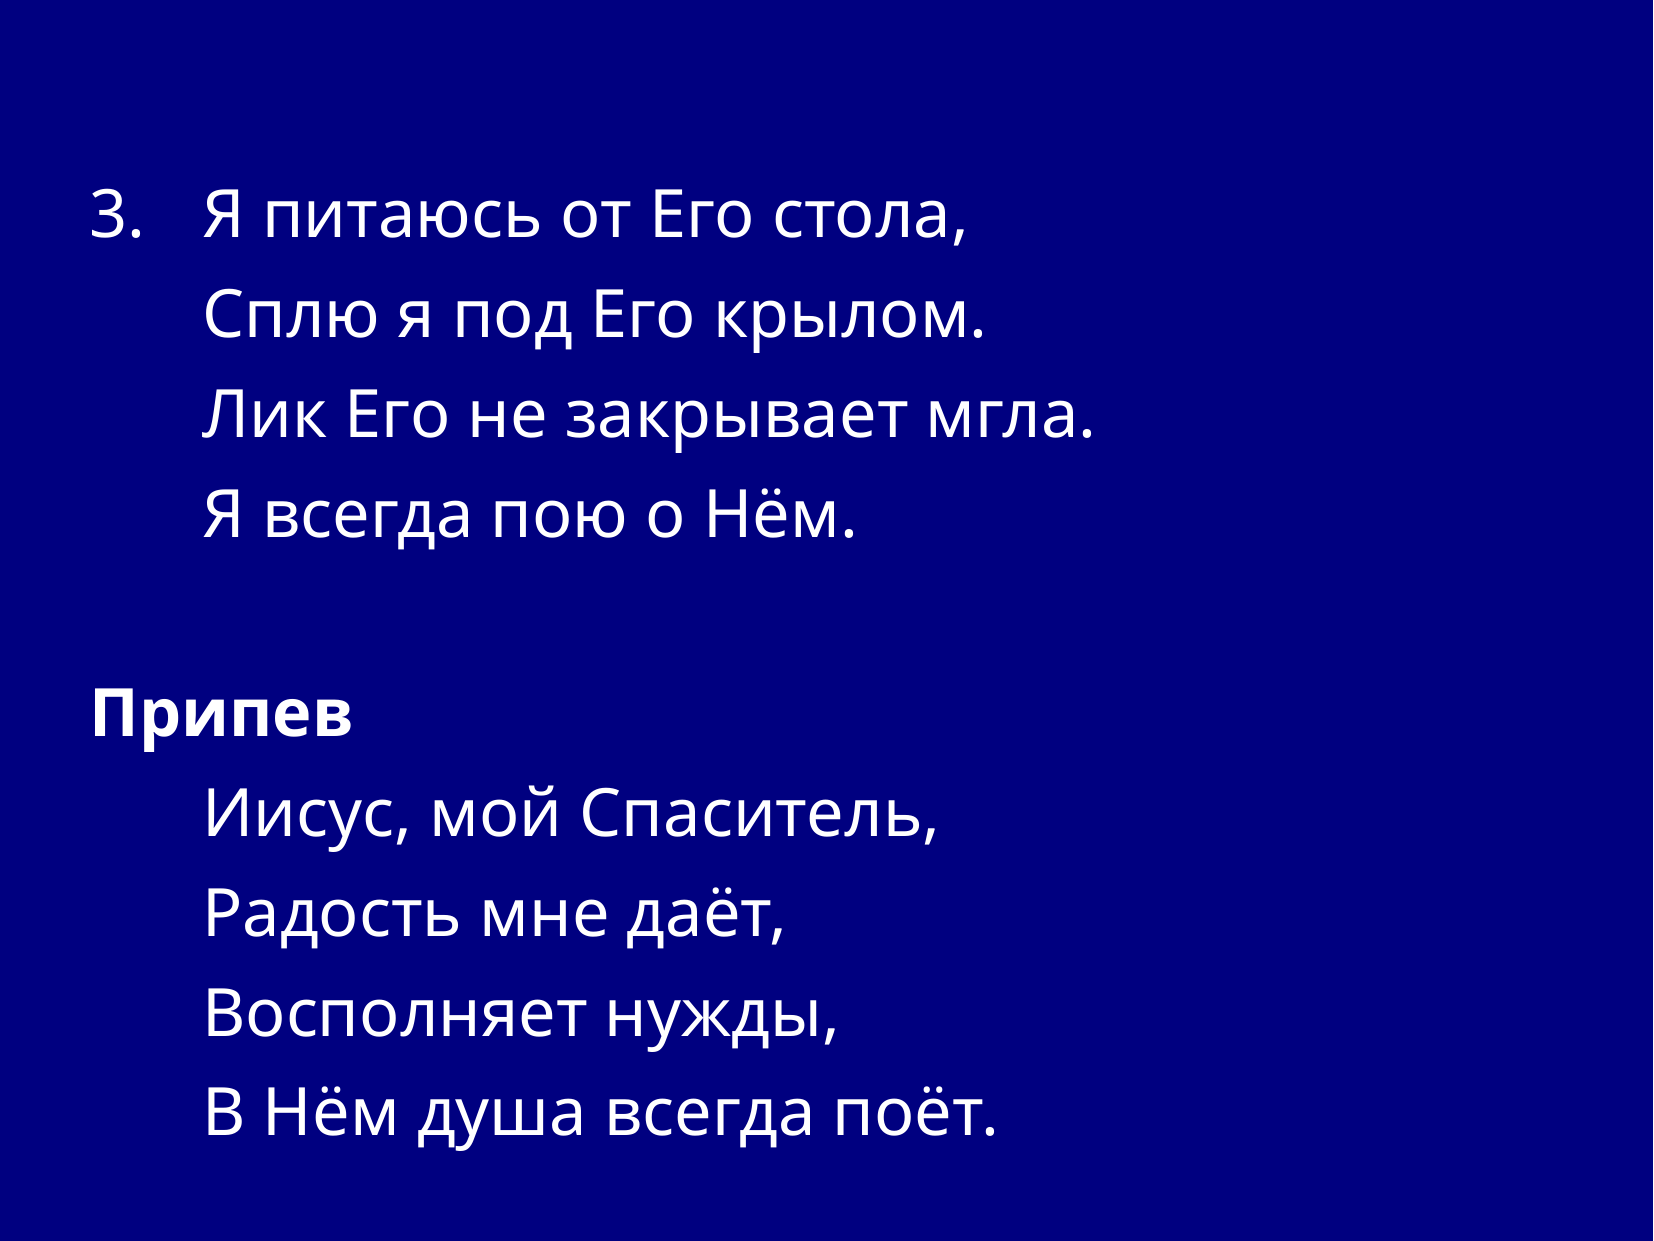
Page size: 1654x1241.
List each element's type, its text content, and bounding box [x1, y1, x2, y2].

text_box 3. Я питаюсь от Его стола, Сплю я под Его крылом. Лик Его не закрывает мгла. Я всегда пою о Нём. Припев Иисус, мой Спаситель, Радость мне даёт, Восполняет нужды, В Нём душа всегда поёт. [75, 150, 1576, 1163]
